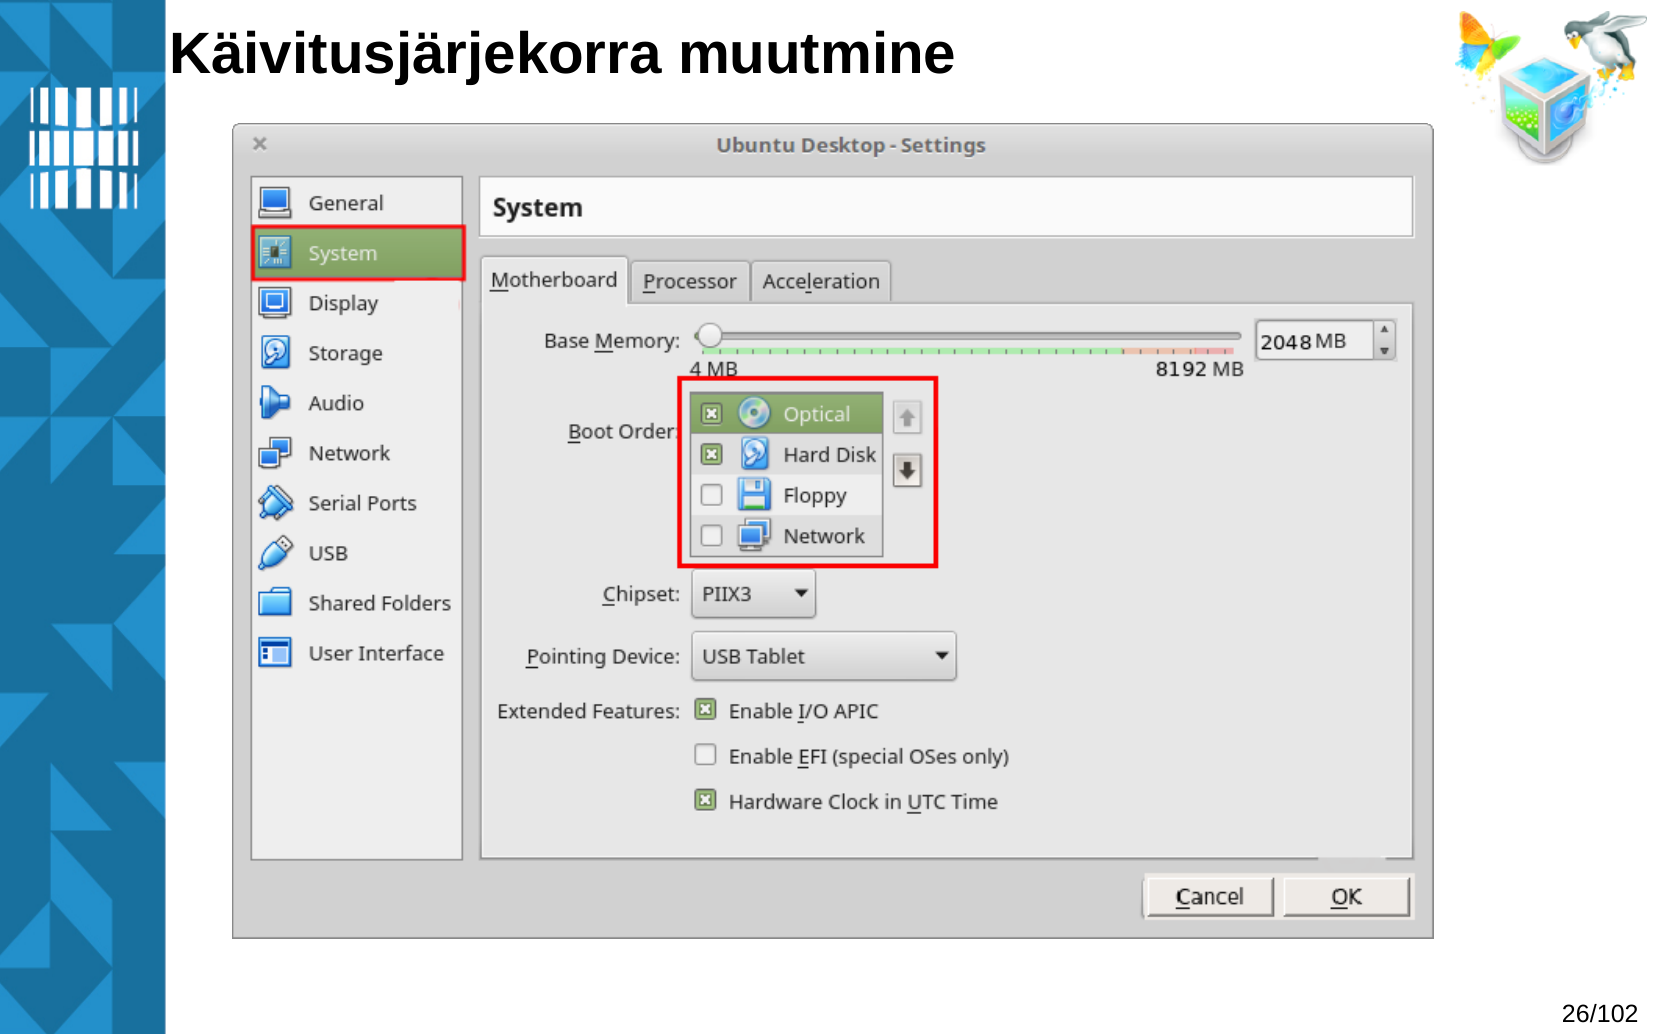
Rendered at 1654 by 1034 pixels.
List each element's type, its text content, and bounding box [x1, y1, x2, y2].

picture [232, 123, 1434, 939]
title Käivitusjärjekorra muutmine [169, 11, 1571, 95]
picture [1452, 7, 1653, 166]
